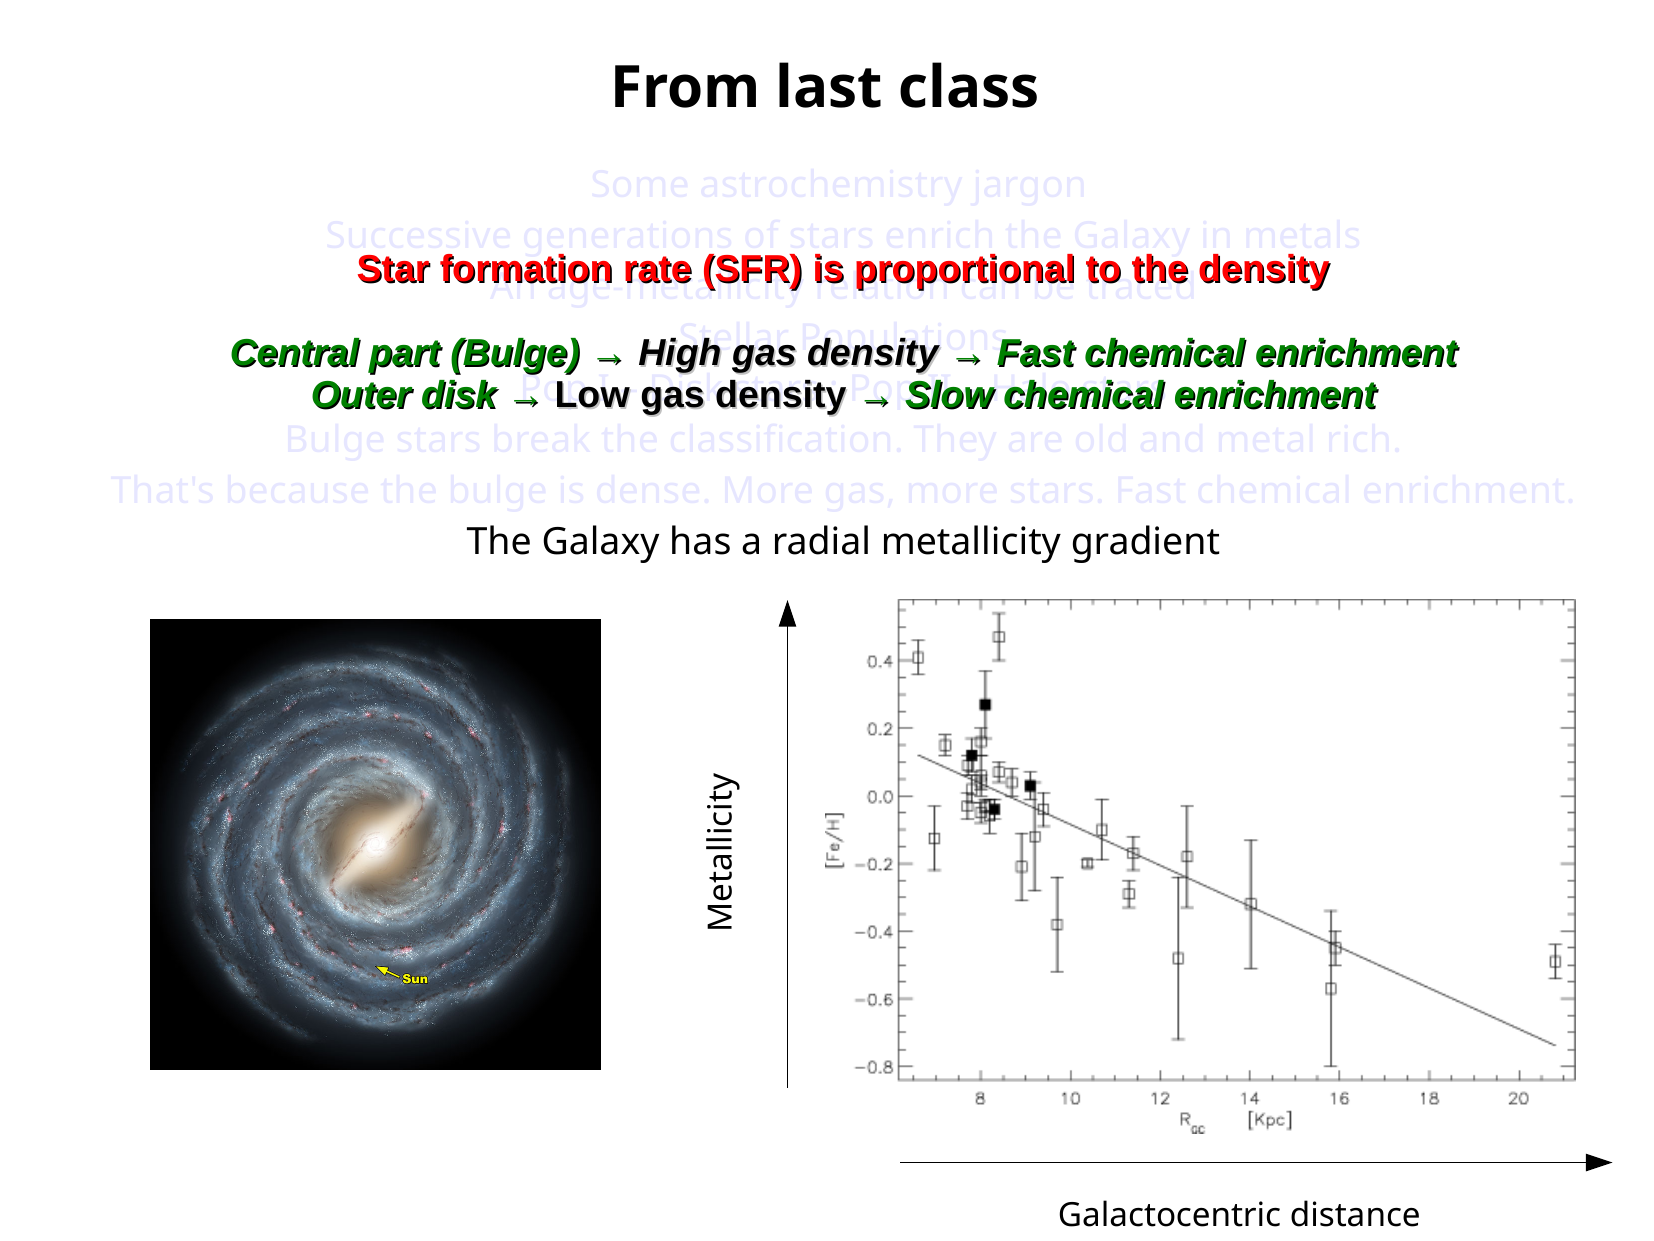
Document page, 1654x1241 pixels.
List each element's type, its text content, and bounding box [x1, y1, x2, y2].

text_box From last class [262, 37, 1388, 134]
picture [825, 599, 1576, 1134]
text_box Some astrochemistry jargon Successive generations of stars enrich the Galaxy in metals An age-metallicity relation can be traced Stellar Populations Pop I – Disk stars ; Pop II – Halo stars Bulge stars break the classification. They are old and metal rich. That's because the bulge is dense. More gas, more stars. Fast chemical enrichment. The Galaxy has a radial metallicity gradient [75, 150, 1613, 636]
text_box Galactocentric distance [1043, 1183, 1440, 1241]
text_box Star formation rate (SFR) is proportional to the density Central part (Bulge) → High gas density → Fast chemical enrichment Outer disk → Low gas density → Slow chemical enrichment [150, 198, 1538, 638]
picture [150, 619, 601, 1070]
text_box Metallicity [688, 750, 751, 948]
